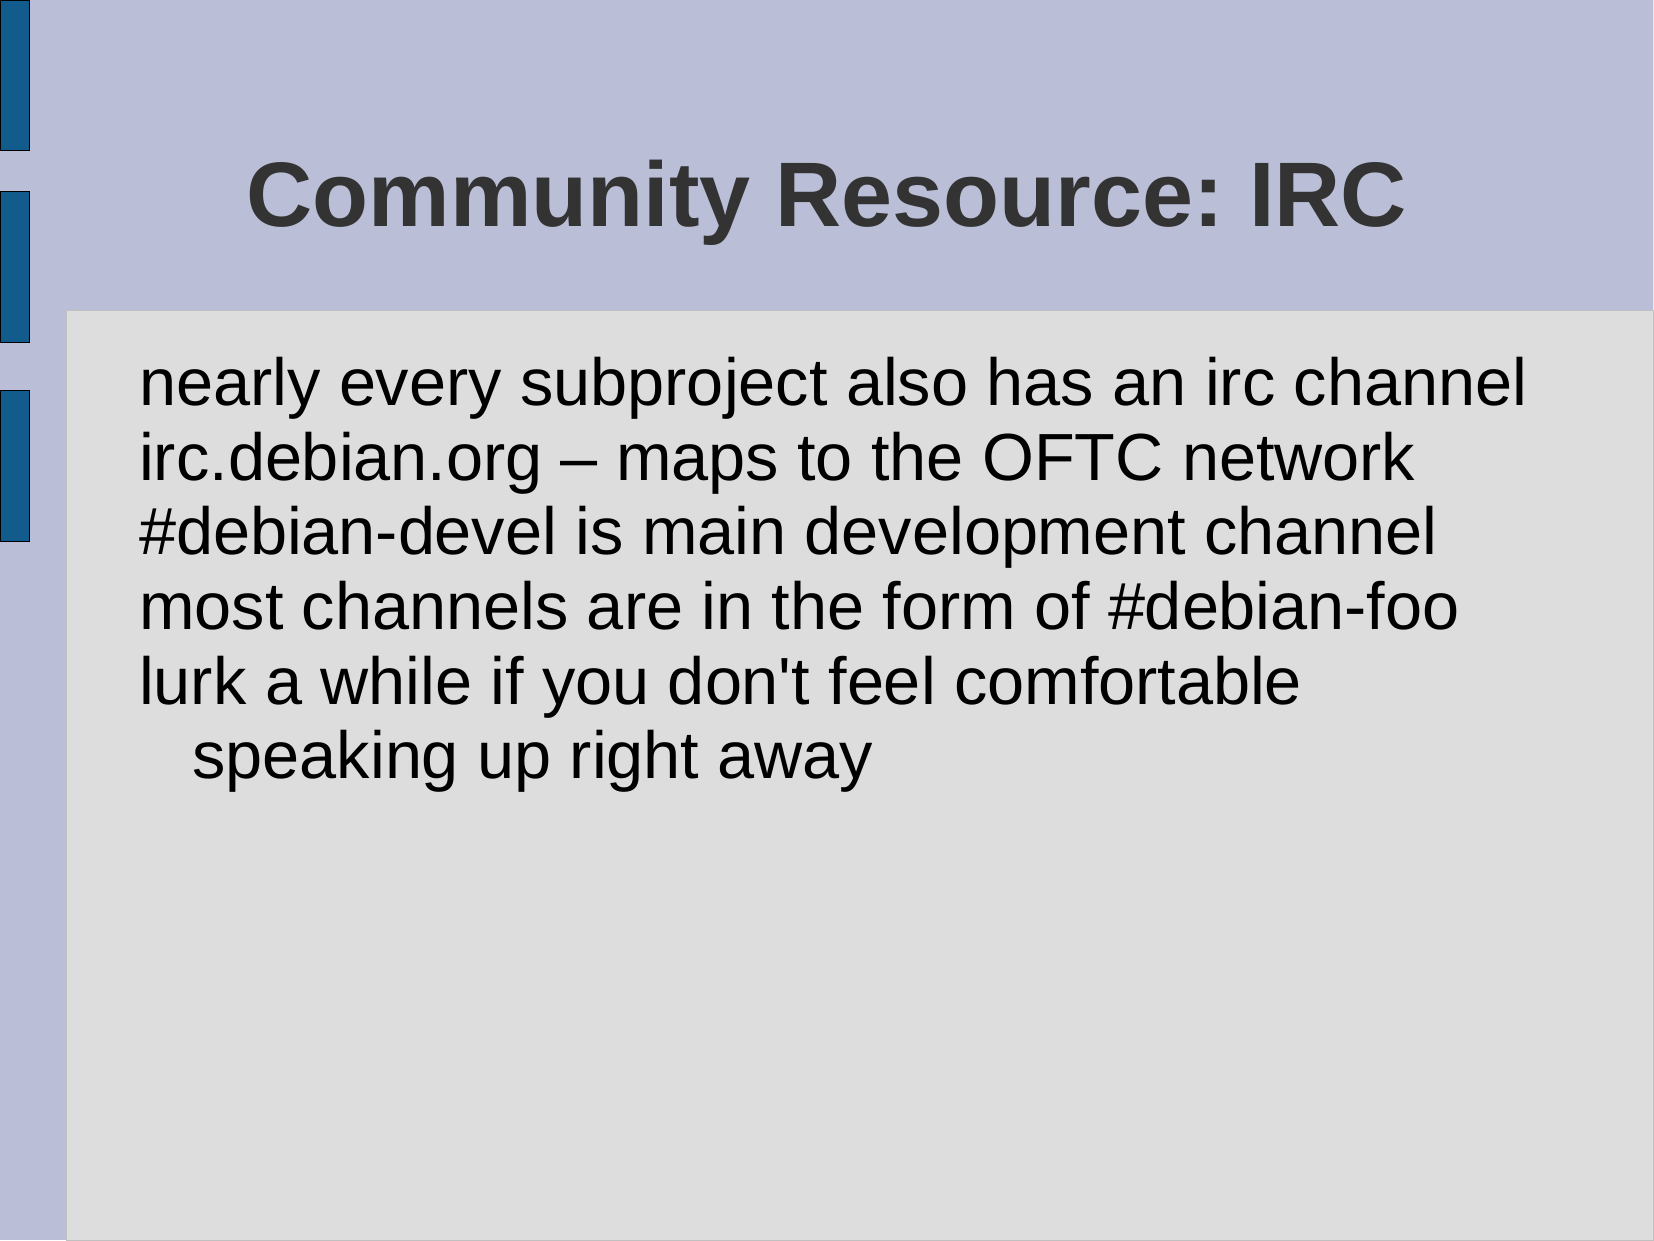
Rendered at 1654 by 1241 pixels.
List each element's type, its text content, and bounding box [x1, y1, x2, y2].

list nearly every subproject also has an irc channel irc.debian.org – maps to the OFTC network #debian-devel is main development channel most channels are in the form of #debian-foo lurk a while if you don't feel comfortable speaking up right away [121, 344, 1534, 1127]
title Community Resource: IRC [121, 91, 1534, 299]
